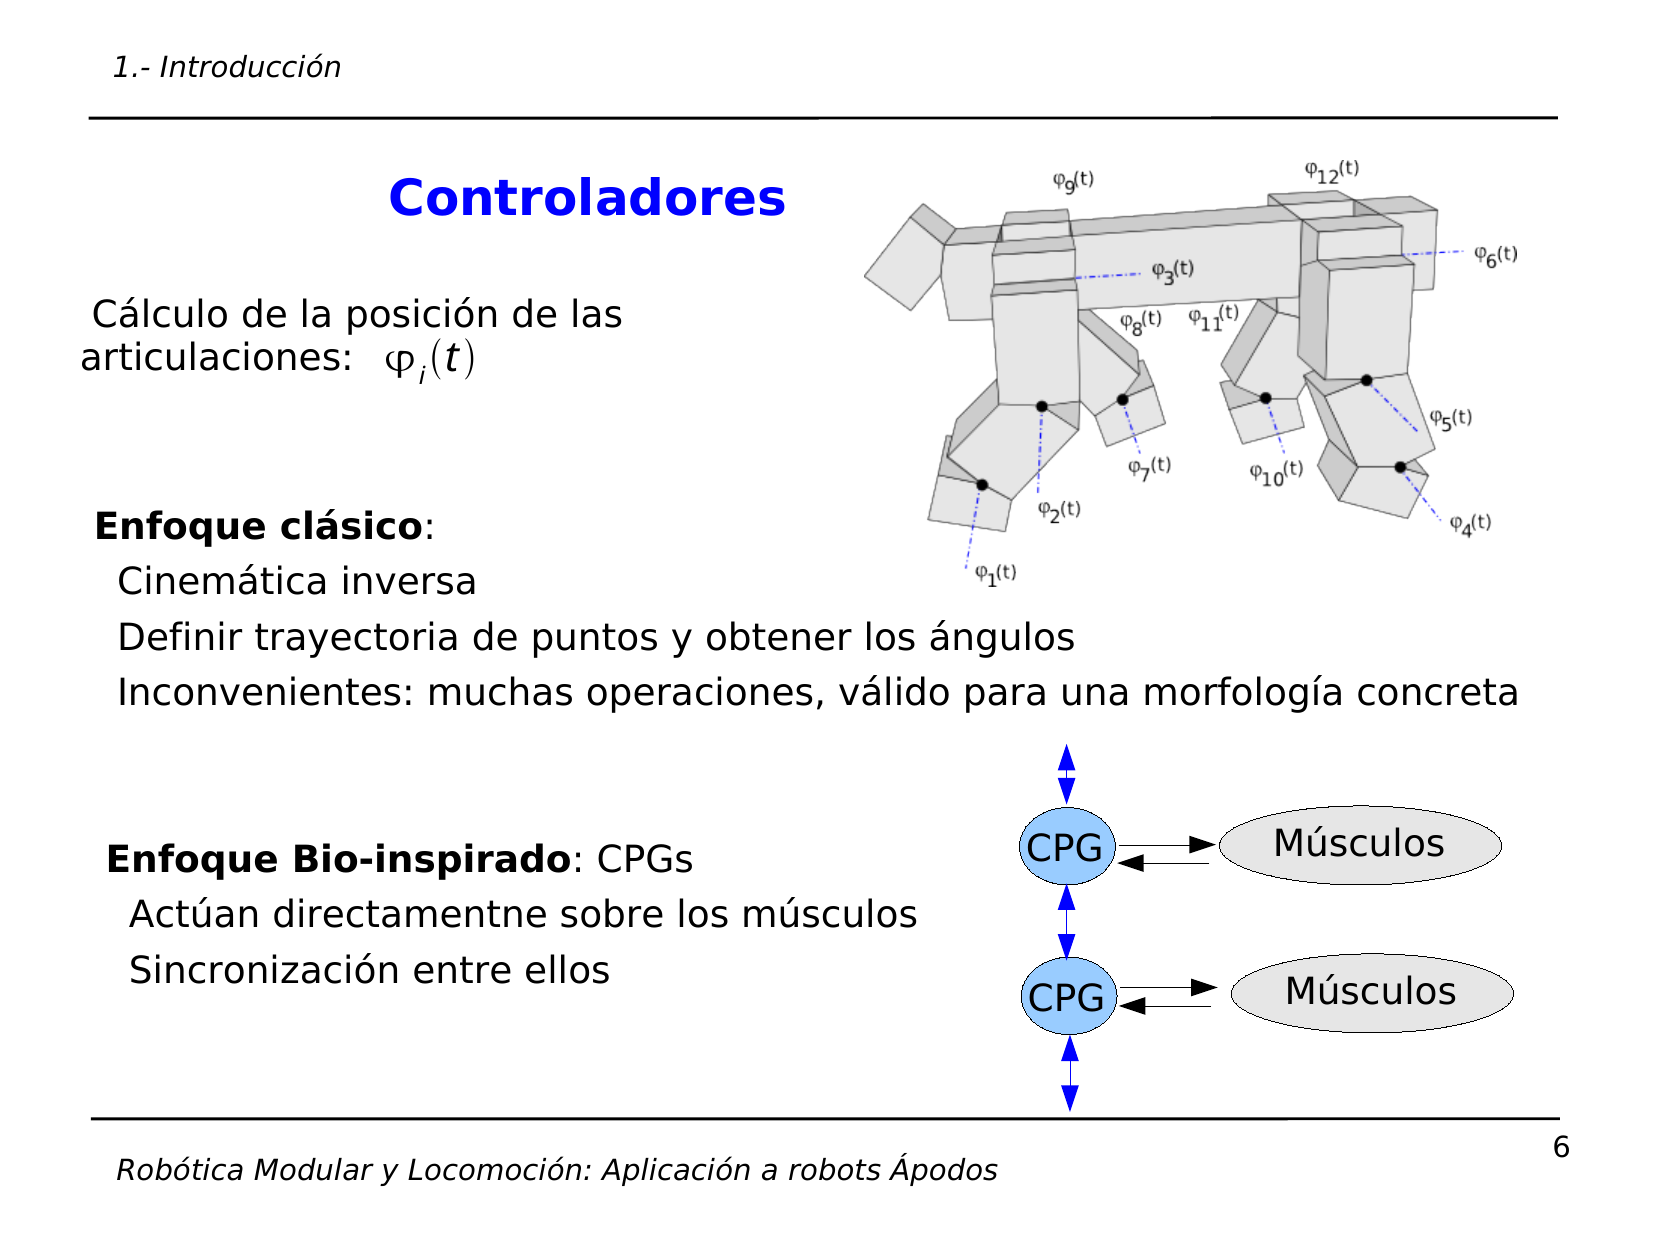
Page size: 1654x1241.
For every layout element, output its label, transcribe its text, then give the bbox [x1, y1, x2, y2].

text_box [1231, 966, 1269, 1021]
text_box [1275, 805, 1447, 814]
text_box [1040, 878, 1095, 885]
text_box Cálculo de la posición de las articulaciones: [64, 285, 894, 388]
text_box Enfoque clásico: Cinemática inversa Definir trayectoria de puntos y obtener los ángulos Inconvenientes: muchas operaciones, válido para una morfología concreta [66, 497, 1543, 722]
text_box CPG [1012, 969, 1119, 1028]
text_box 1.- Introducción [97, 42, 358, 93]
text_box [1033, 807, 1102, 819]
picture [864, 160, 1517, 497]
text_box [1286, 953, 1459, 962]
chart [374, 332, 487, 392]
text_box Músculos [1258, 814, 1458, 873]
text_box [1034, 957, 1104, 969]
text_box [1219, 818, 1258, 873]
text_box [1042, 1028, 1096, 1035]
text_box Enfoque Bio-inspirado: CPGs Actúan directamentne sobre los músculos Sincronización entre ellos [78, 830, 954, 1000]
text_box Robótica Modular y Locomoción: Aplicación a robots Ápodos [101, 1146, 1015, 1196]
text_box Músculos [1269, 962, 1470, 1021]
text_box Controladores [373, 161, 795, 235]
text_box [1271, 964, 1514, 1033]
text_box [1259, 816, 1502, 885]
text_box CPG [1011, 819, 1118, 878]
